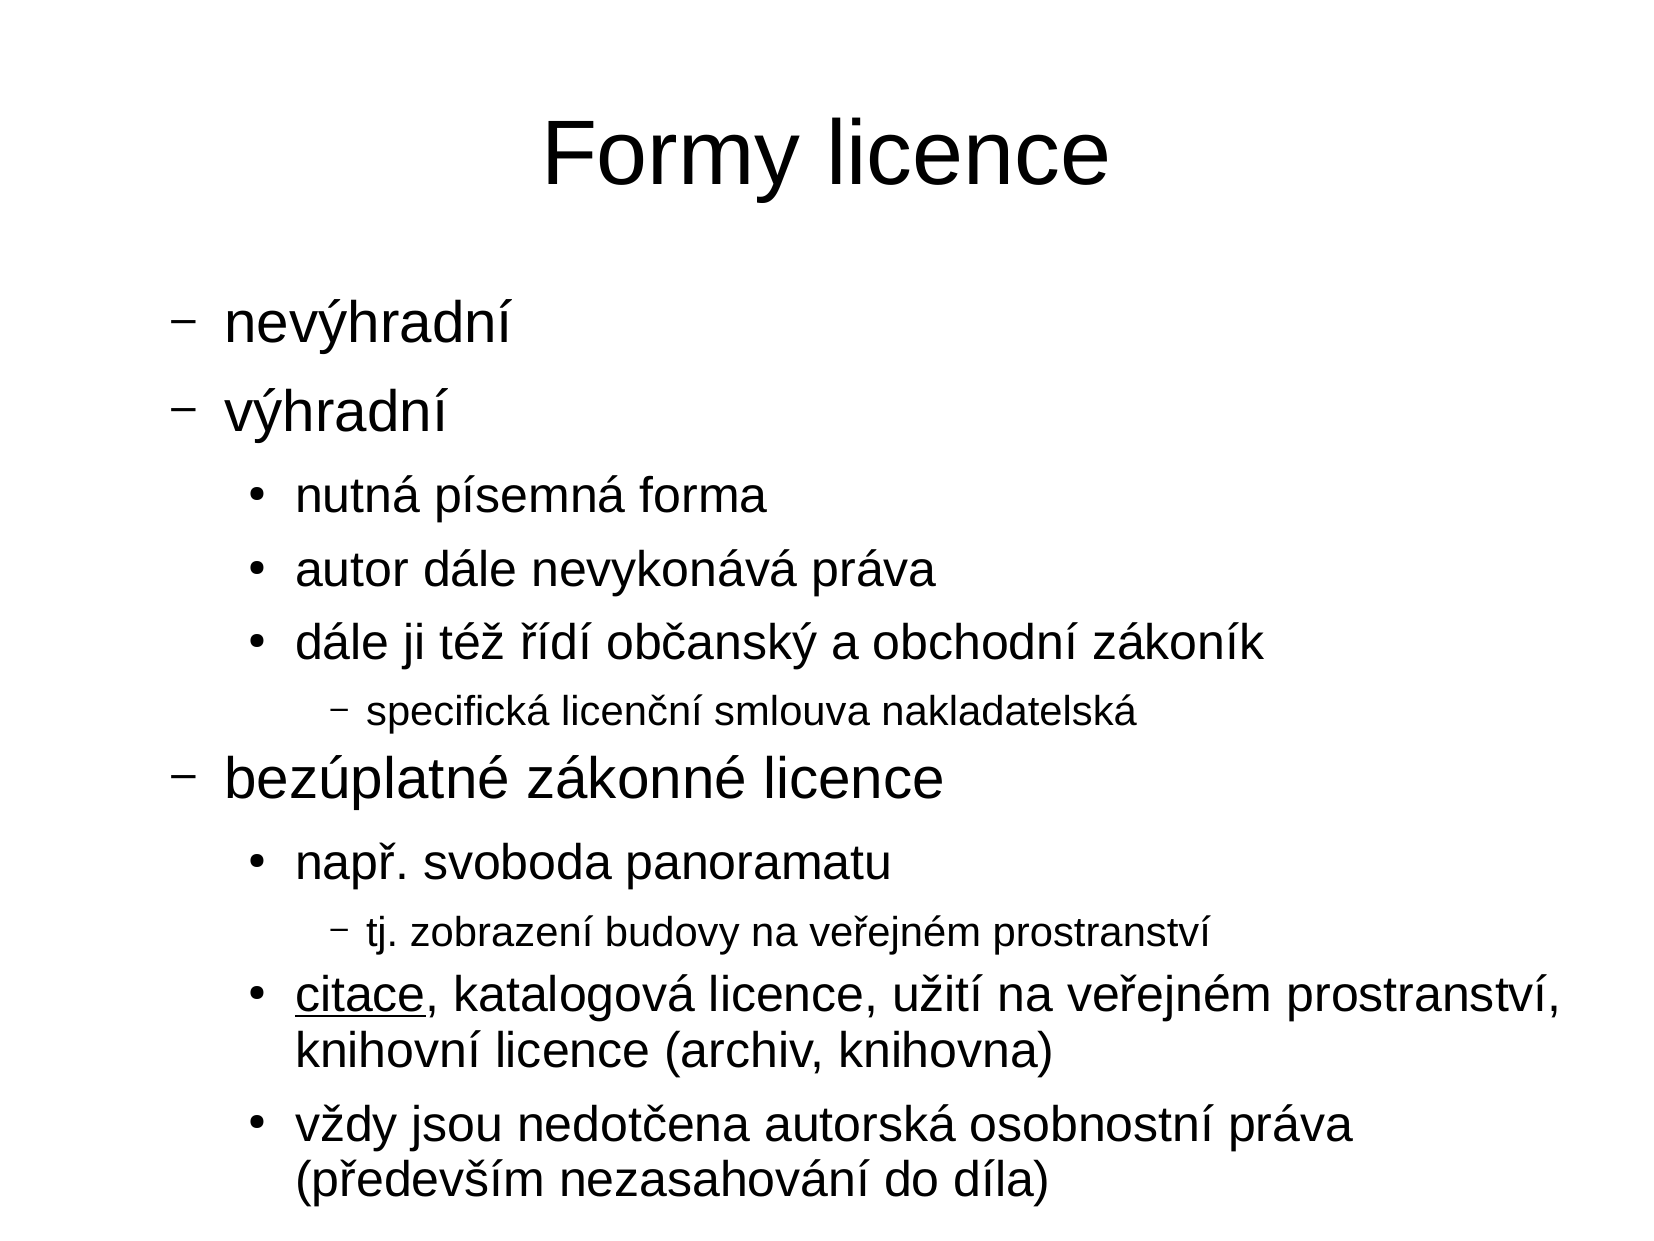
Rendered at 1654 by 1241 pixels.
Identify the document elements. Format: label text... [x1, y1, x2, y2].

list nevýhradní výhradní nutná písemná forma autor dále nevykonává práva dále ji též řídí občanský a obchodní zákoník specifická licenční smlouva nakladatelská bezúplatné zákonné licence např. svoboda panoramatu tj. zobrazení budovy na veřejném prostranství citace, katalogová licence, užití na veřejném prostranství, knihovní licence (archiv, knihovna) vždy jsou nedotčena autorská osobnostní práva (především nezasahování do díla) [82, 290, 1619, 1182]
title Formy licence [82, 49, 1571, 257]
